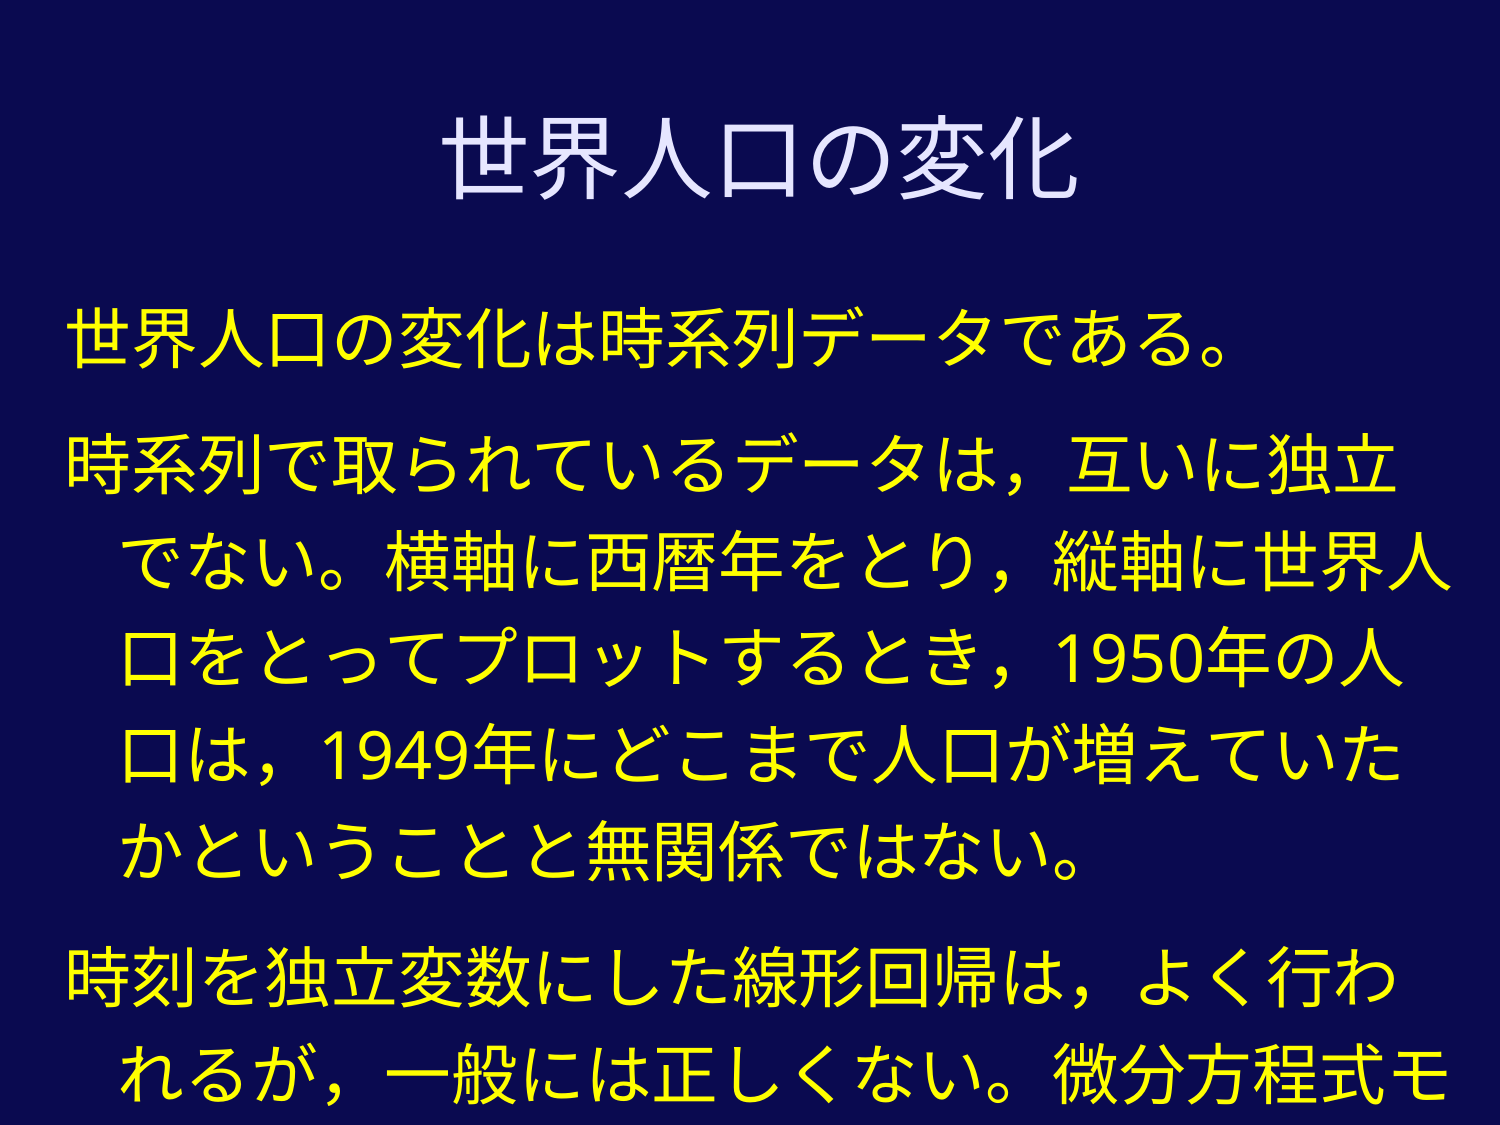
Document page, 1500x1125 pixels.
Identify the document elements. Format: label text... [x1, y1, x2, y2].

list 世界人口の変化は時系列データである。 時系列で取られているデータは，互いに独立でない。横軸に西暦年をとり，縦軸に世界人口をとってプロットするとき，1950年の人口は，1949年にどこまで人口が増えていたかということと無関係ではない。 時刻を独立変数にした線形回帰は，よく行われるが，一般には正しくない。微分方程式モデルや差分方程式モデルを立てるか，周期性に着目してスペクトル解析を行う方が筋が良い [47, 285, 1460, 1034]
title 世界人口の変化 [45, 98, 1474, 208]
